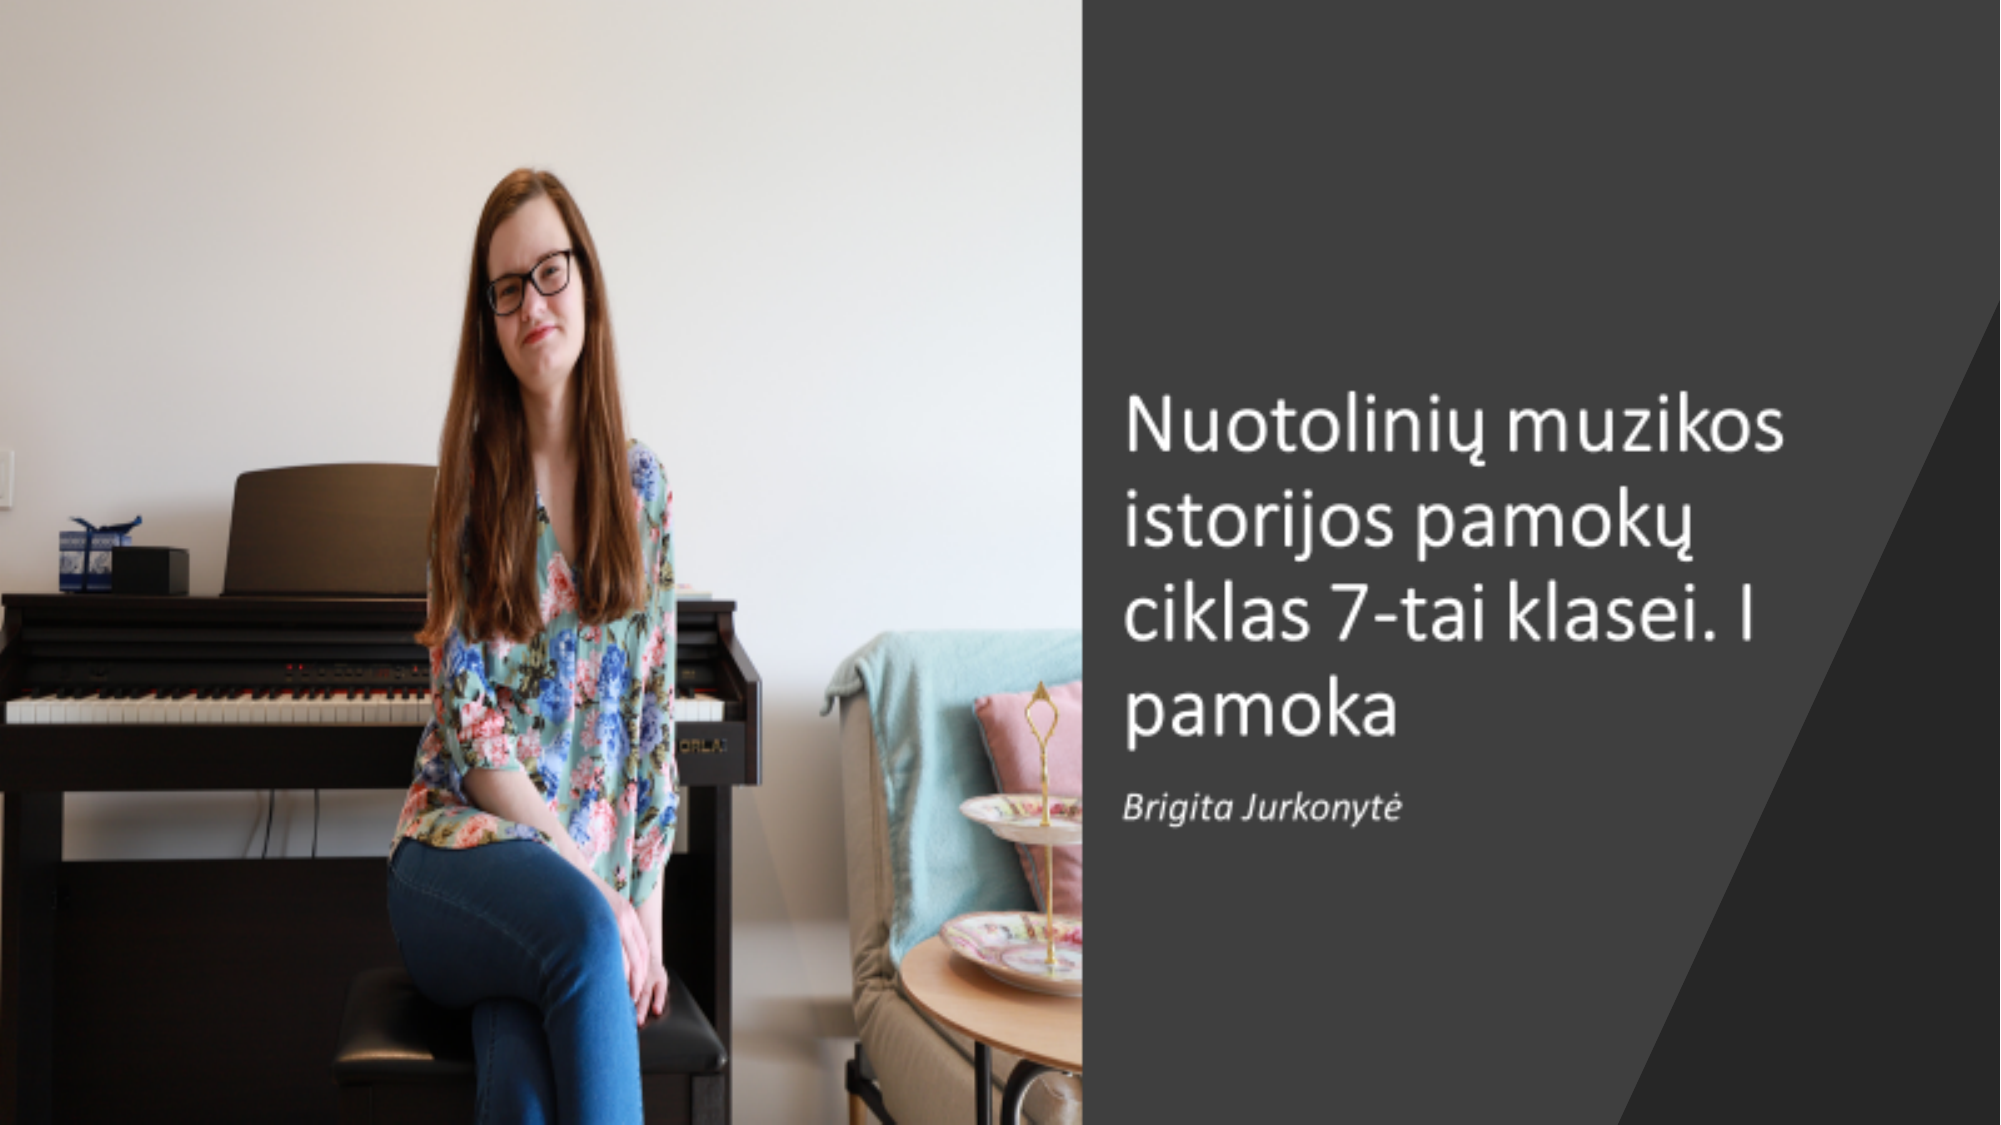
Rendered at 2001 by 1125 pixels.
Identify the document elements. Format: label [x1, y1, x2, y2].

text_box [1617, 299, 2000, 1125]
picture [0, 0, 2000, 1125]
